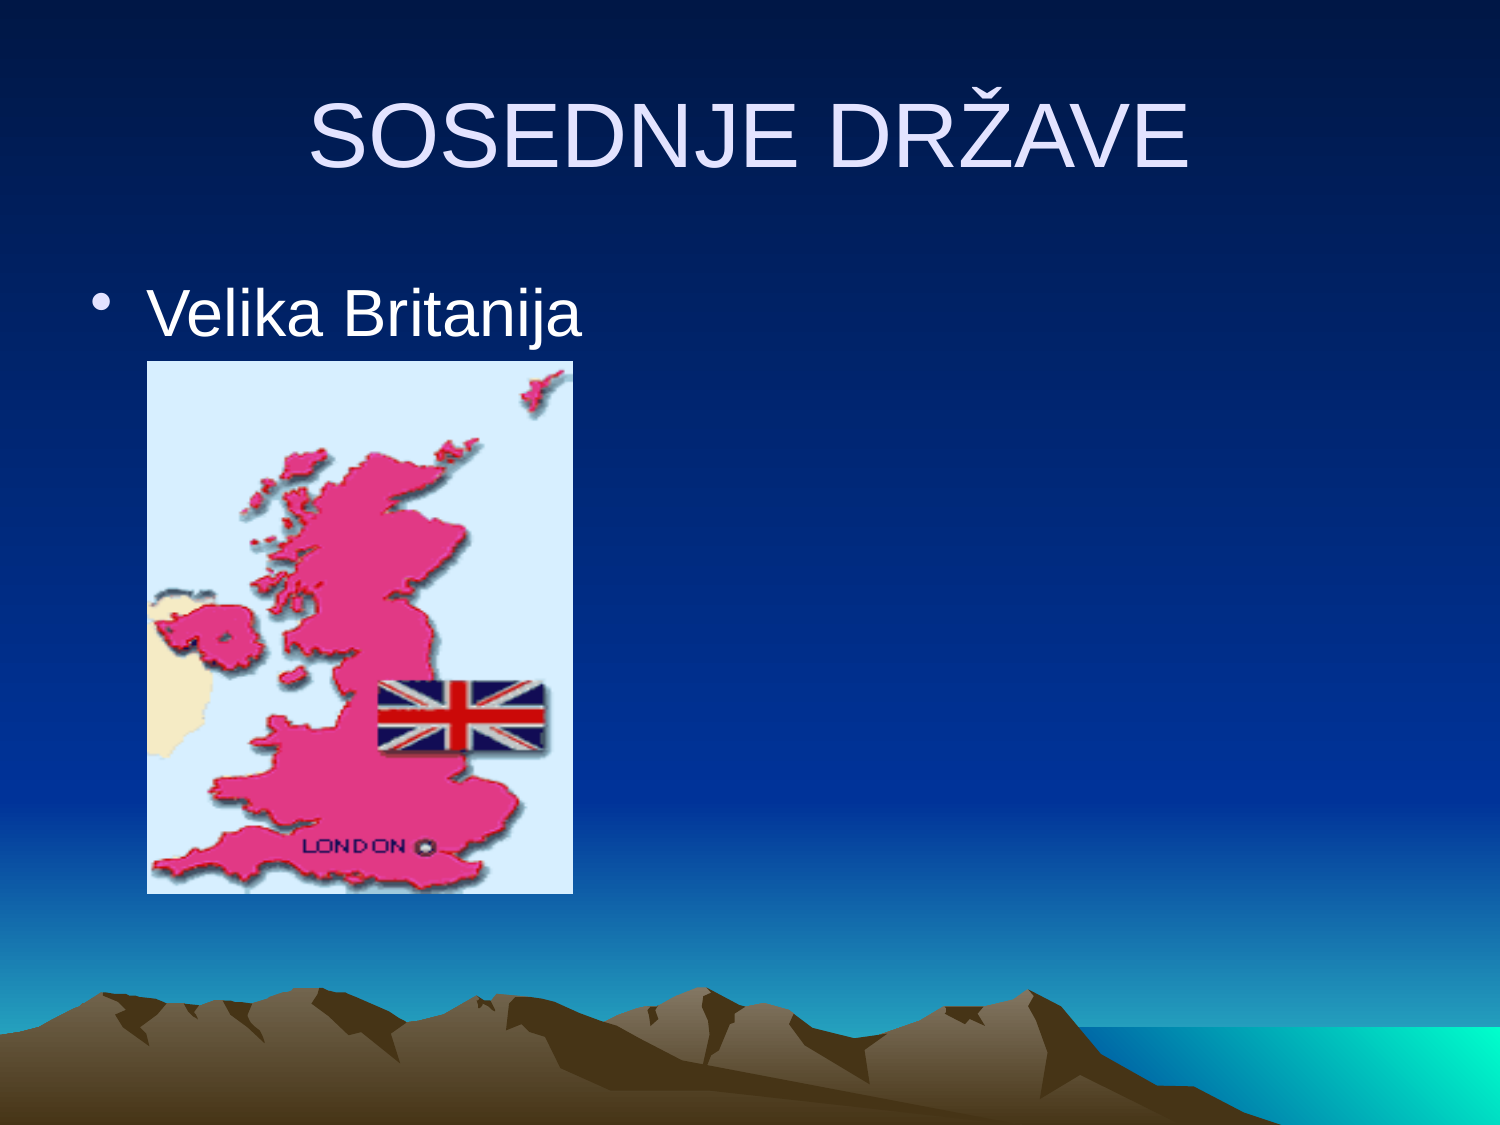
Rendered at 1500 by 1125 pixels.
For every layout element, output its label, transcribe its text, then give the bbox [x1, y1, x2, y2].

title SOSEDNJE DRŽAVE [75, 37, 1425, 225]
list Velika Britanija [75, 262, 1425, 1000]
picture [147, 361, 573, 894]
